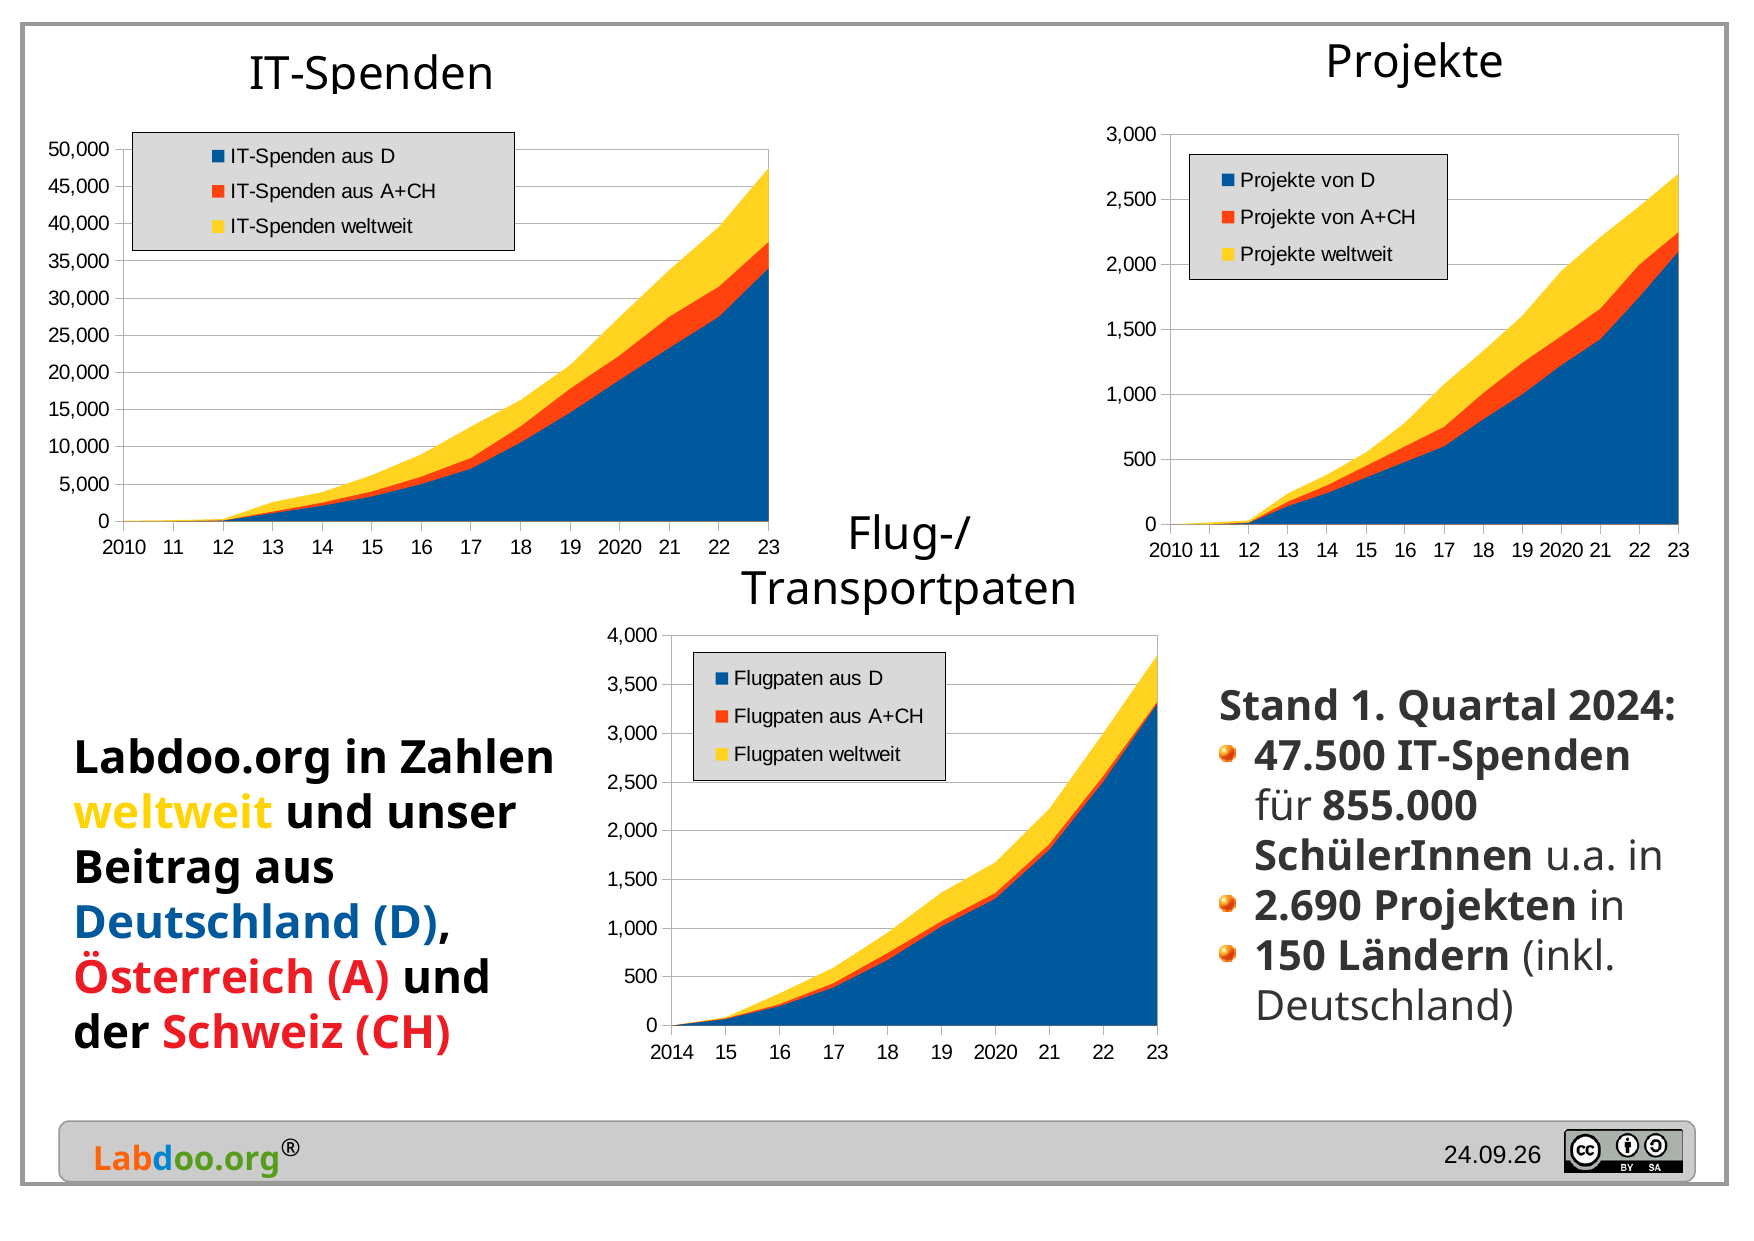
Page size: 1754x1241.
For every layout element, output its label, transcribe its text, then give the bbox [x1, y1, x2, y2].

text_box Labdoo.org in Zahlen weltweit und unser Beitrag aus Deutschland (D), Österreich (A) und der Schweiz (CH) [59, 720, 579, 945]
picture [1564, 1129, 1683, 1173]
chart [35, 94, 851, 563]
text_box Stand 1. Quartal 2024: 47.500 IT-Spenden für 855.000 SchülerInnen u.a. in 2.690 Projekten in 150 Ländern (inkl. Deutschland) [1204, 671, 1695, 1087]
chart [586, 94, 1693, 1076]
text_box Labdoo.org® [78, 1103, 1155, 1182]
text_box Projekte [1311, 24, 1536, 94]
text_box Flug-/Transportpaten [720, 496, 1099, 621]
text_box IT-Spenden [234, 36, 532, 94]
